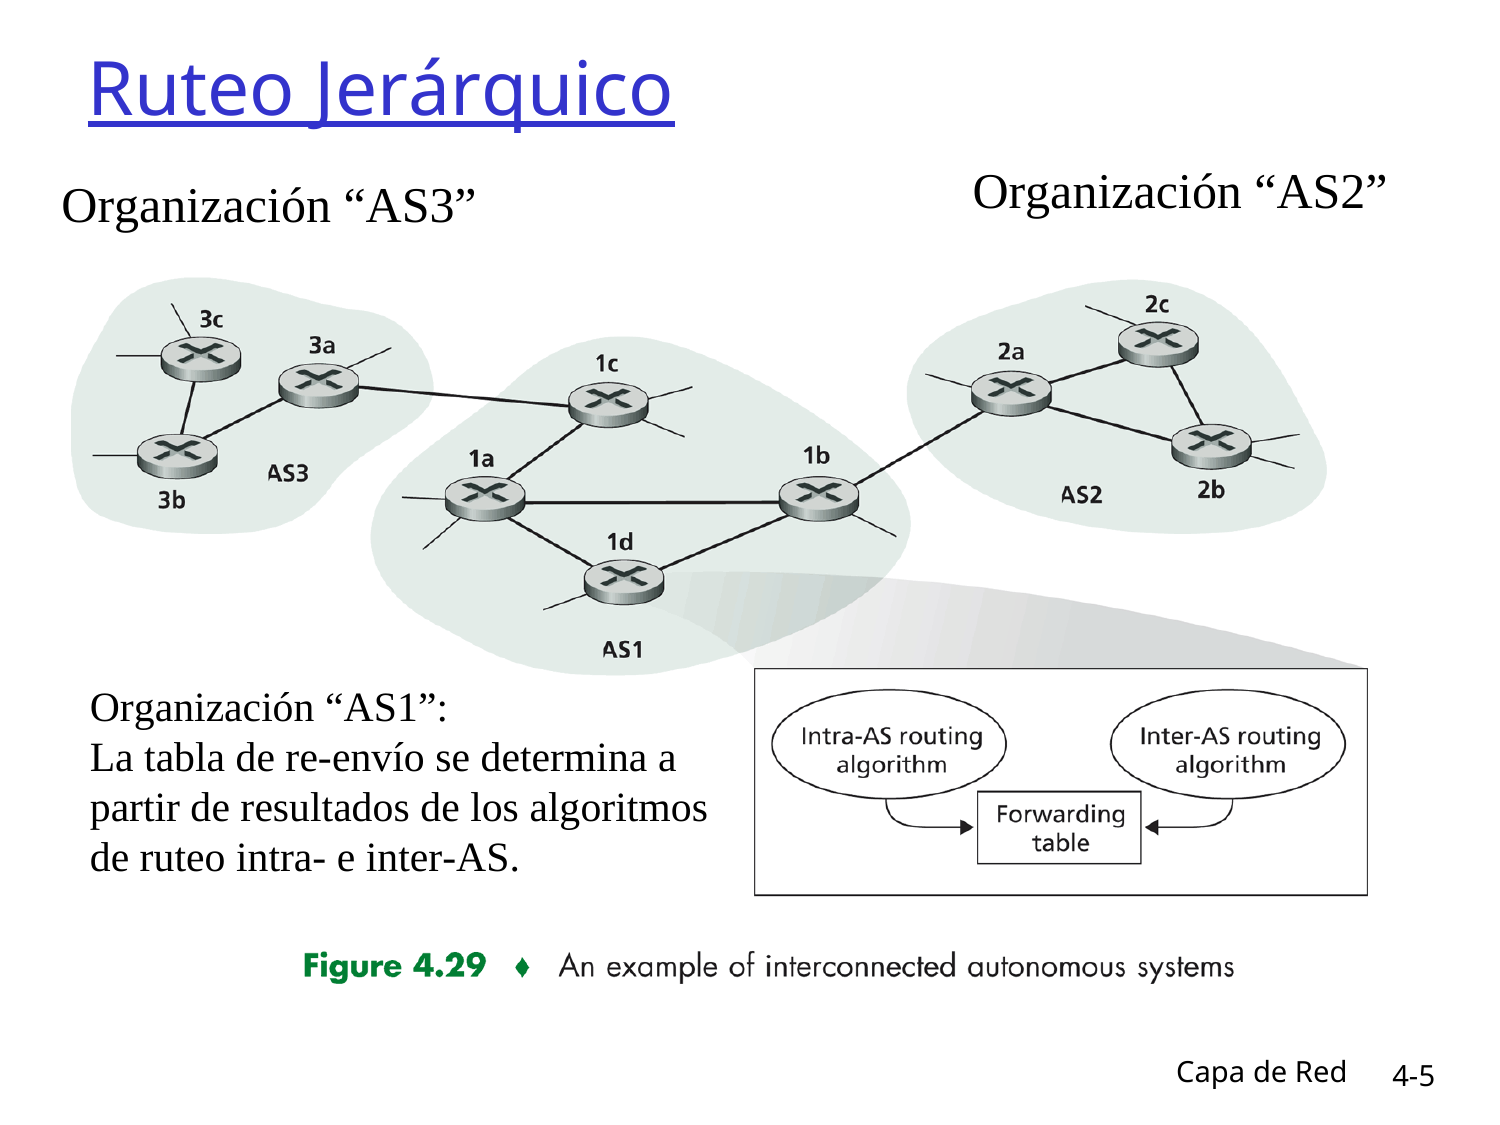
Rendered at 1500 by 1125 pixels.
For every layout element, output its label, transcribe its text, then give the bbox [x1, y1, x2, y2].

title Ruteo Jerárquico [87, 30, 1363, 143]
picture [71, 277, 1368, 984]
text_box Organización “AS1”: La tabla de re-envío se determina a partir de resultados de los algoritmos de ruteo intra- e inter-AS. [75, 672, 751, 938]
text_box Organización “AS3” [46, 165, 491, 253]
text_box Organización “AS2” [957, 150, 1402, 238]
